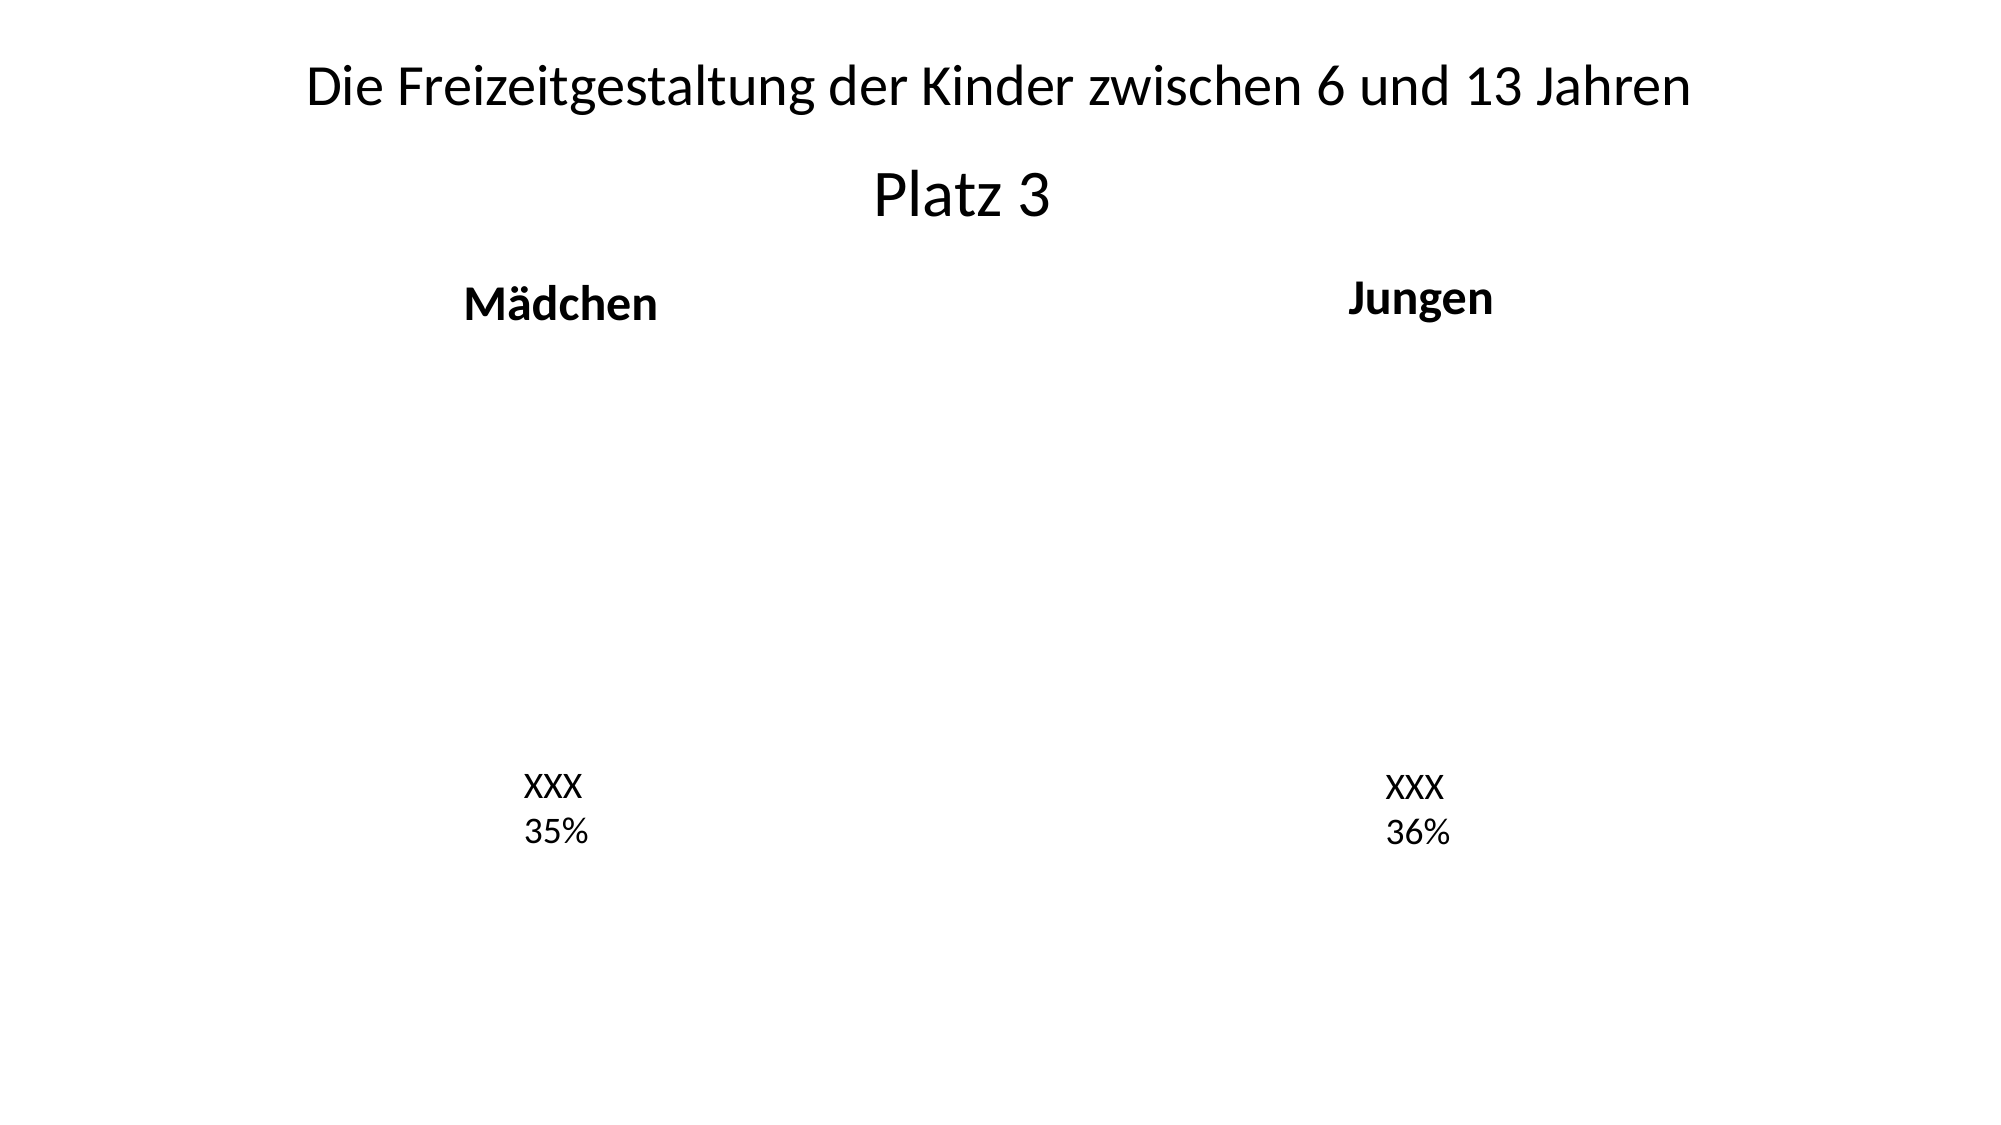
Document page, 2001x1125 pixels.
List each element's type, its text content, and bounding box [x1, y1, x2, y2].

text_box Platz 3 [858, 141, 1069, 238]
text_box Jungen [1301, 279, 1541, 340]
text_box Mädchen [444, 280, 677, 351]
text_box Die Freizeitgestaltung der Kinder zwischen 6 und 13 Jahren [290, 39, 1725, 126]
text_box XXX 36% [1370, 754, 1472, 861]
text_box XXX 35% [508, 753, 613, 860]
